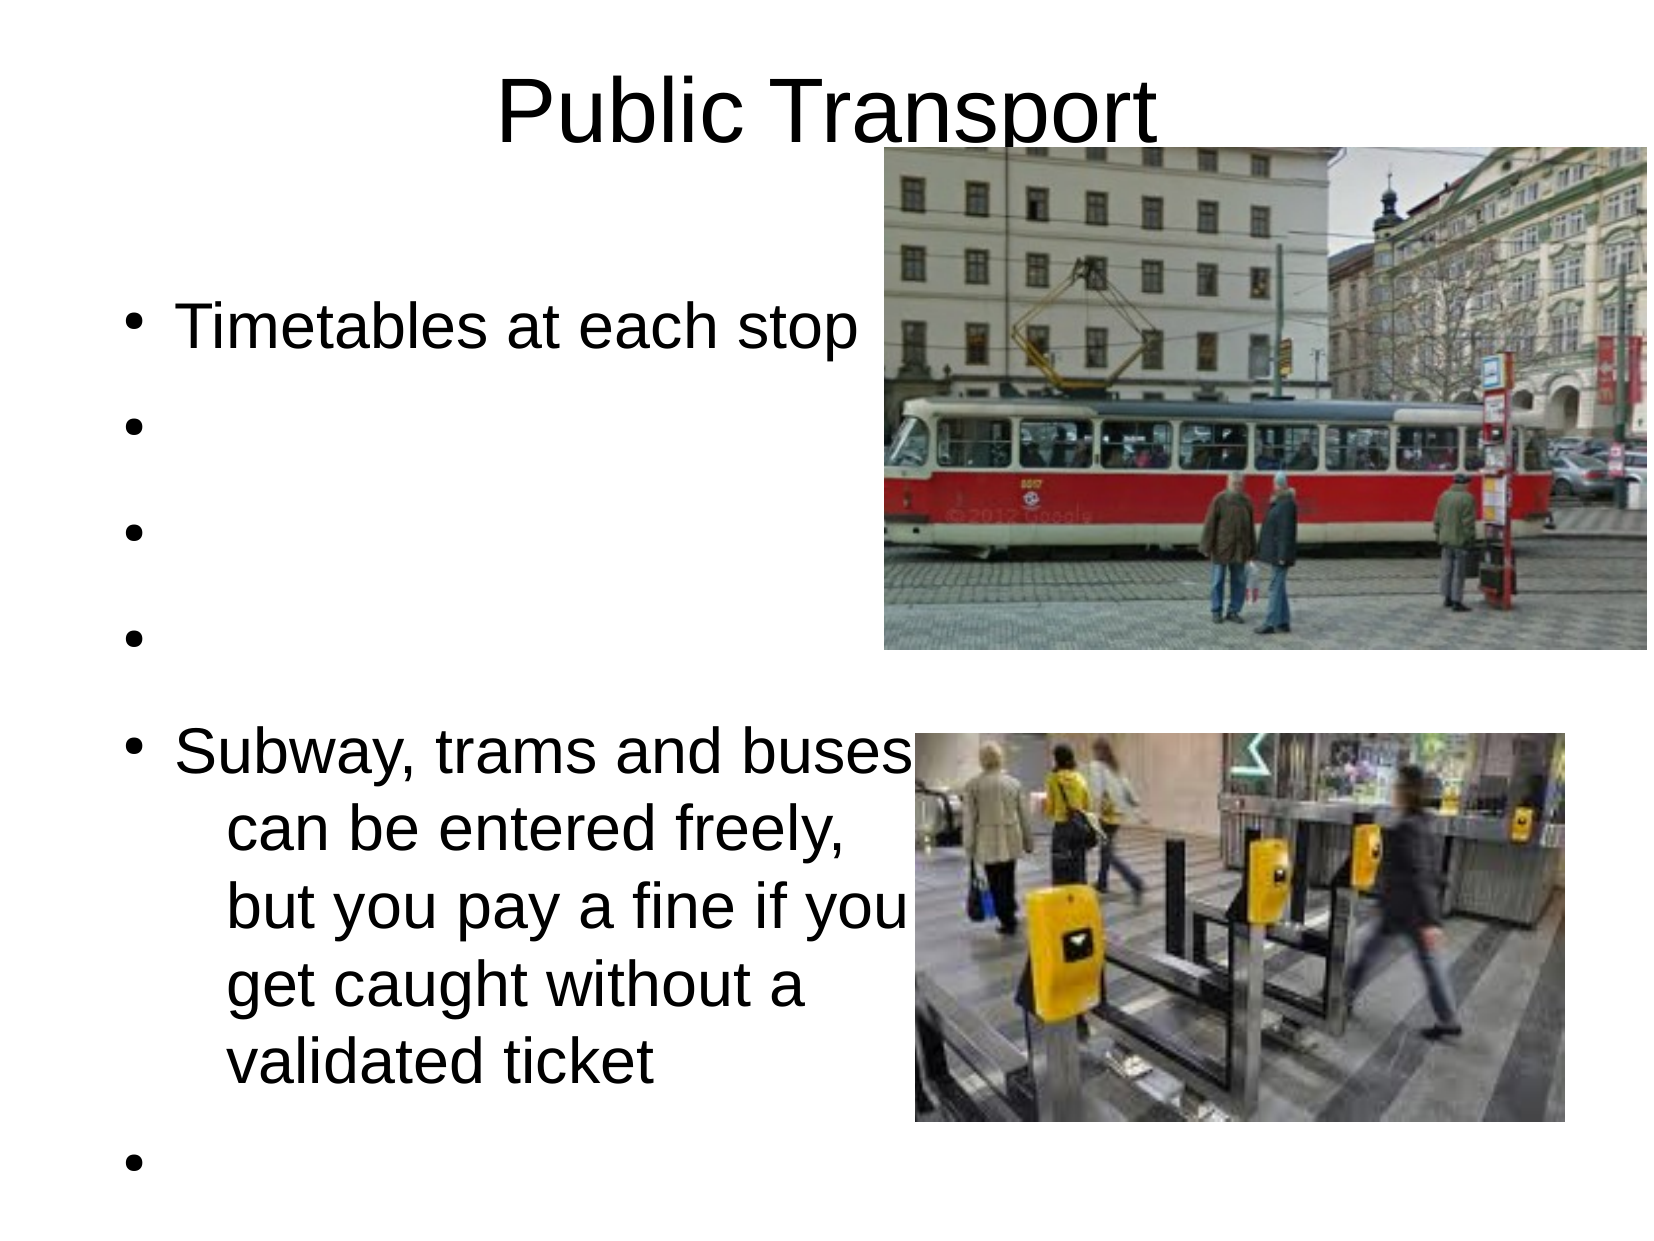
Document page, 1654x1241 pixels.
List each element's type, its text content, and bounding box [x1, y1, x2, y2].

picture [884, 147, 1647, 650]
picture [915, 733, 1565, 1123]
list Timetables at each stop Subway, trams and buses can be entered freely, but you pay a fine if you get caught without a validated ticket [88, 177, 916, 1177]
title Public Transport [82, 50, 1571, 154]
